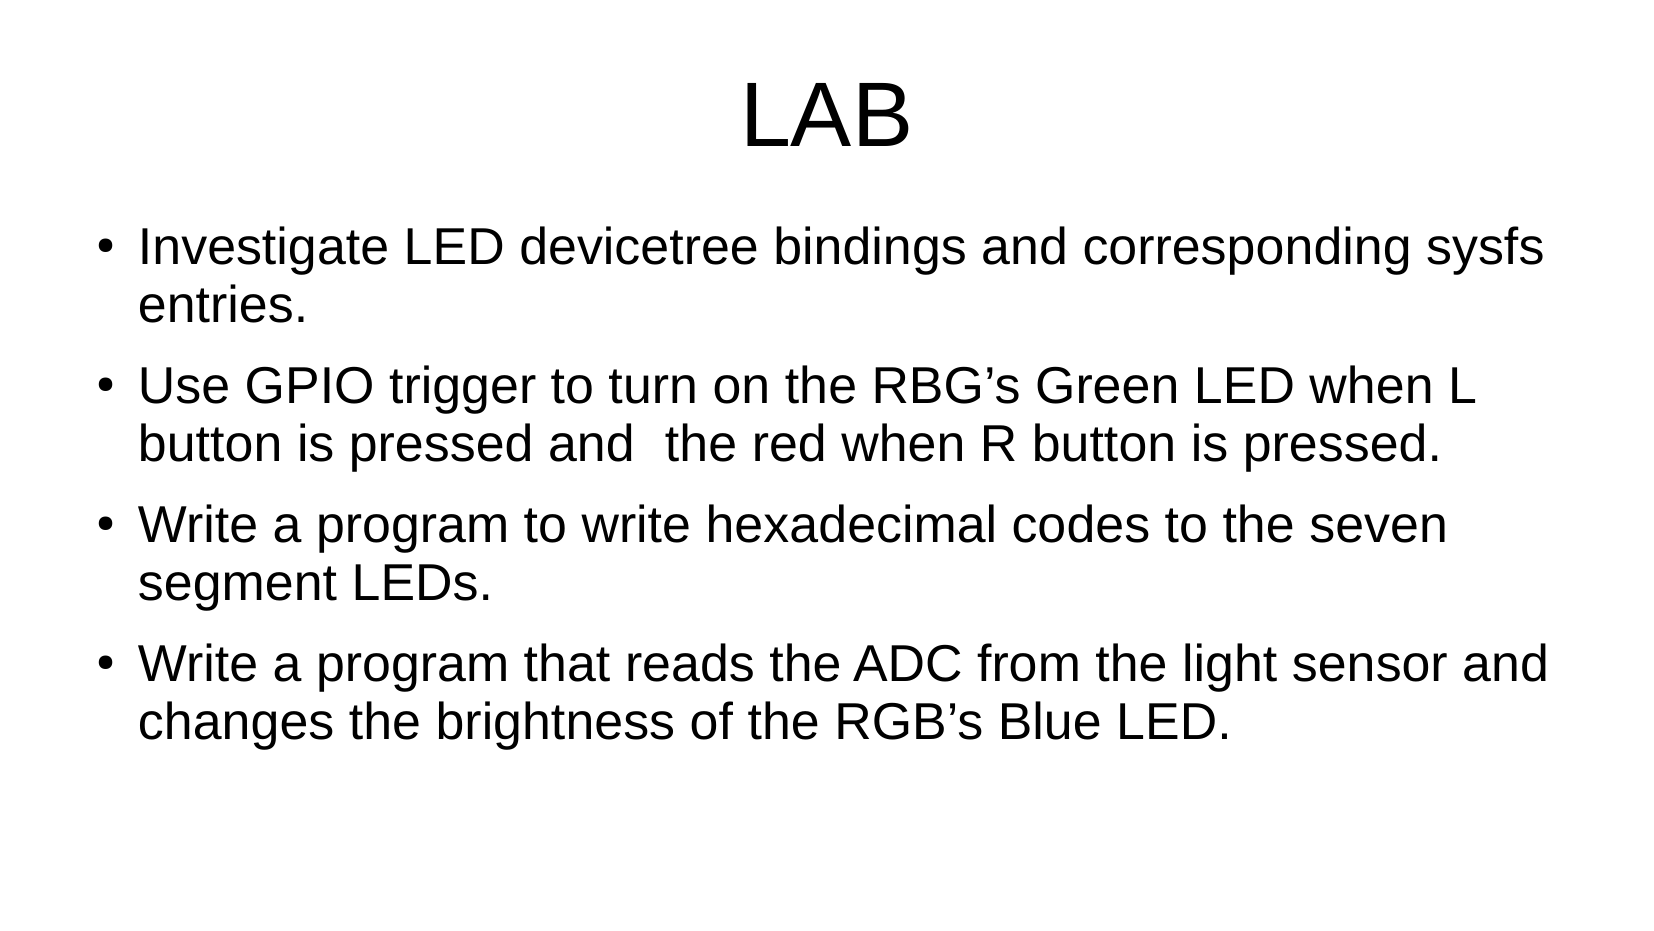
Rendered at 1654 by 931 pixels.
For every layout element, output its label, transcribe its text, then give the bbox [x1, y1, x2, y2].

list Investigate LED devicetree bindings and corresponding sysfs entries. Use GPIO trigger to turn on the RBG’s Green LED when L button is pressed and the red when R button is pressed. Write a program to write hexadecimal codes to the seven segment LEDs. Write a program that reads the ADC from the light sensor and changes the brightness of the RGB’s Blue LED. [82, 217, 1571, 758]
title LAB [82, 37, 1571, 193]
